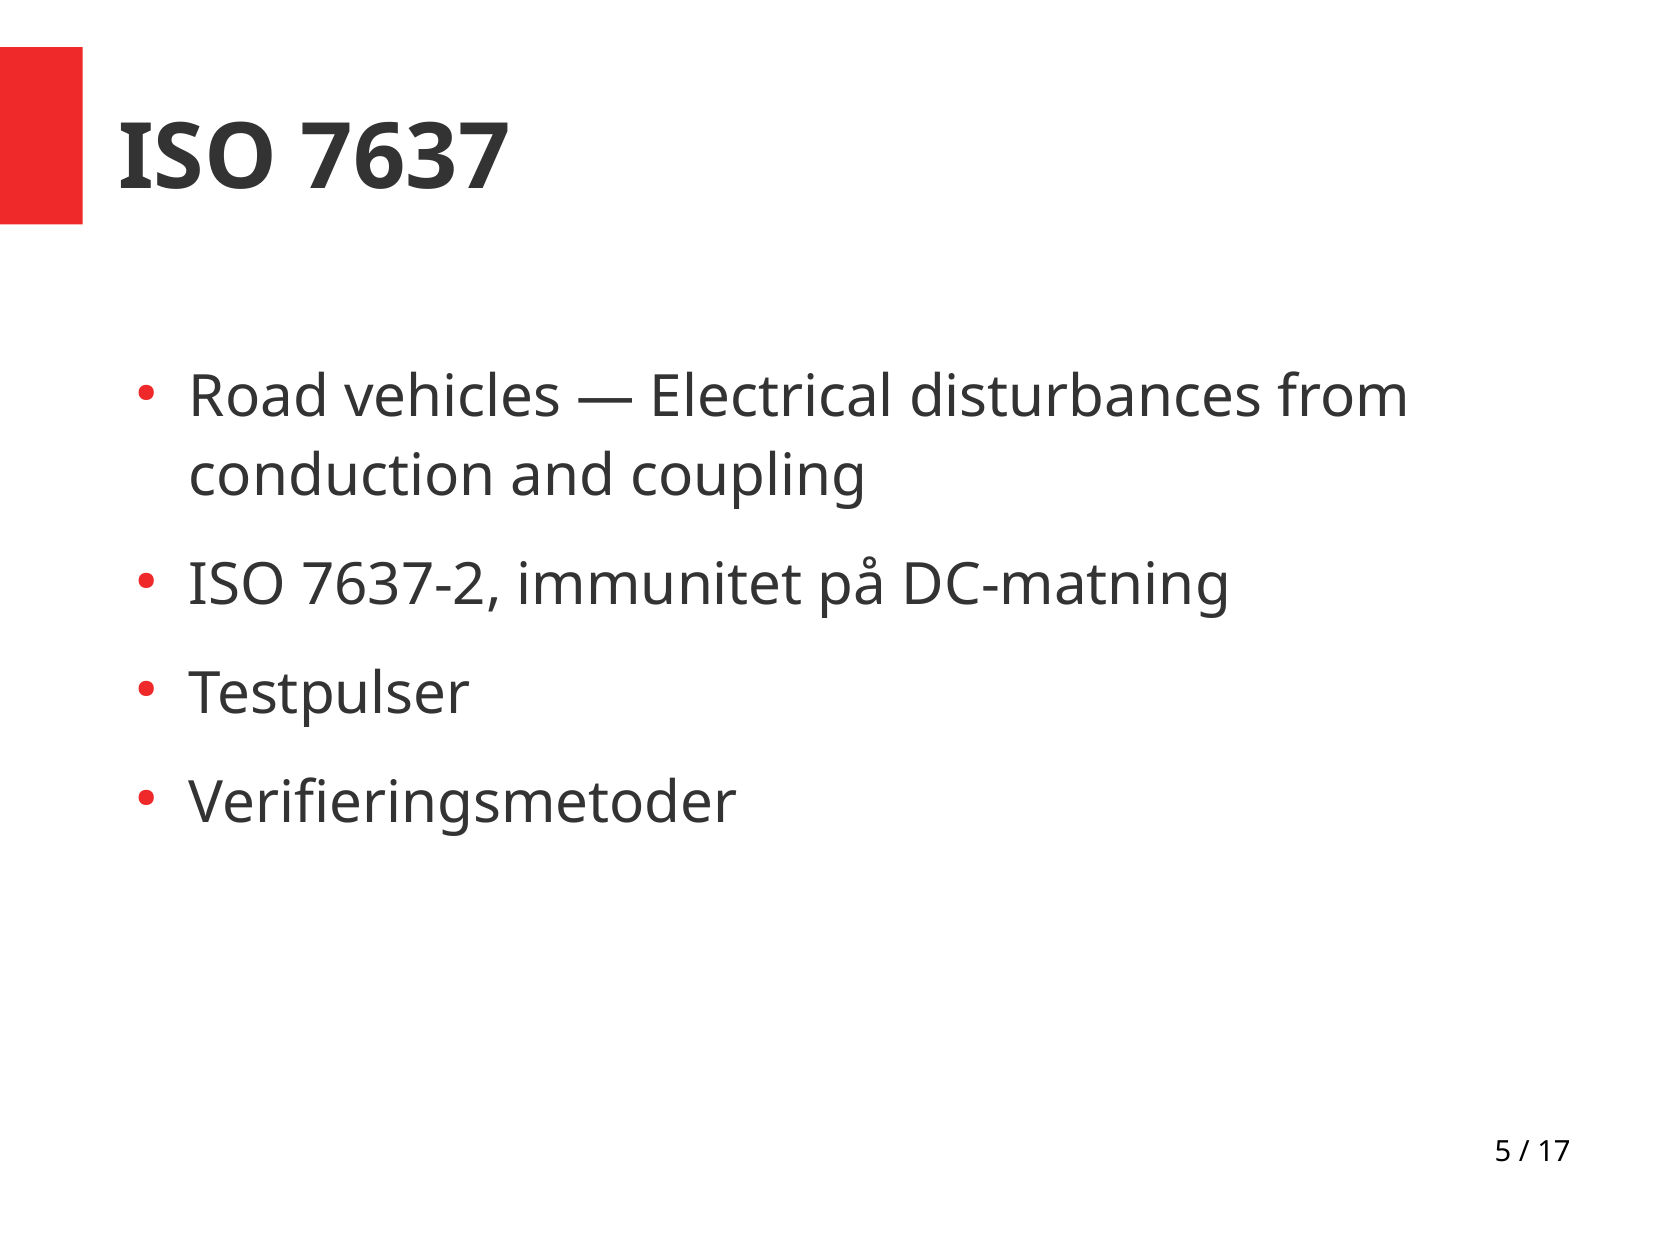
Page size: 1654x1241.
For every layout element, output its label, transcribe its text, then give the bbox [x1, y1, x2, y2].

title ISO 7637 [118, 49, 1571, 257]
list Road vehicles — Electrical disturbances from conduction and coupling ISO 7637-2, immunitet på DC-matning Testpulser Verifieringsmetoder [118, 354, 1536, 1074]
